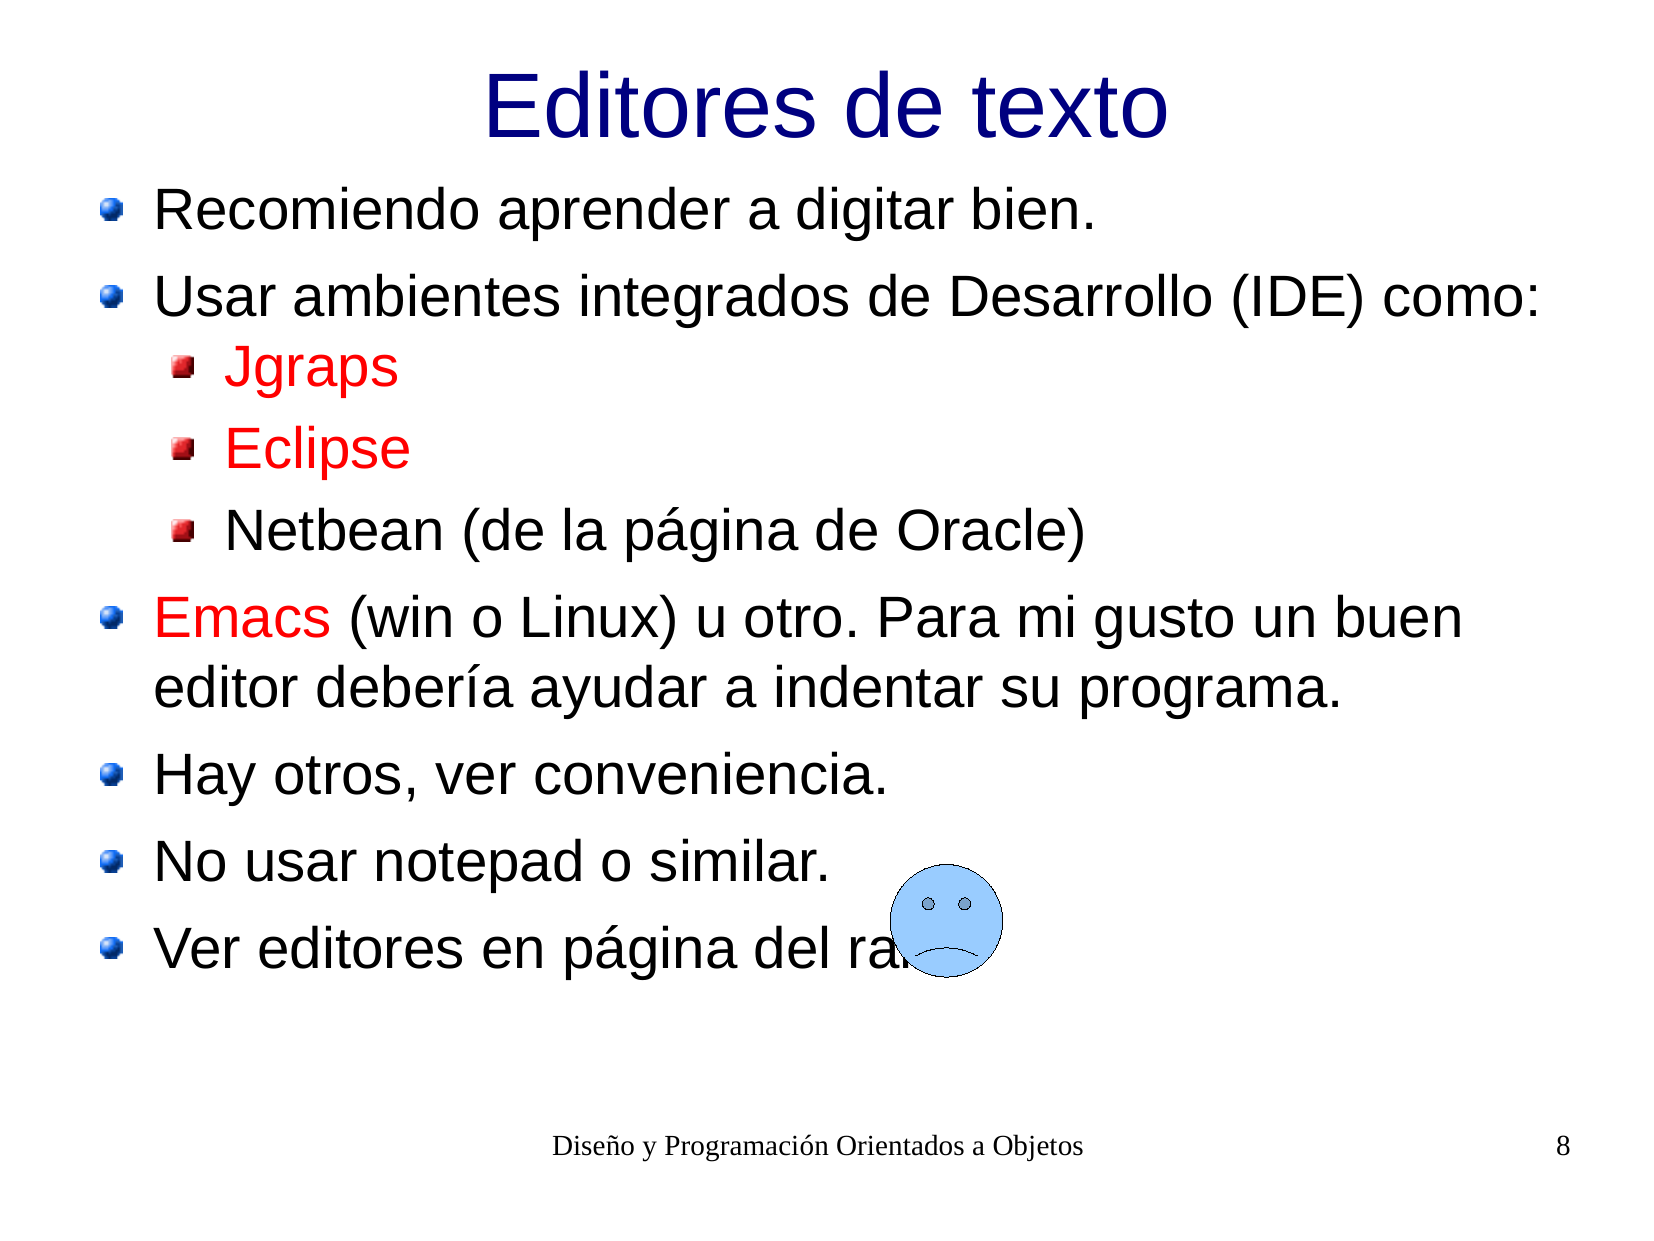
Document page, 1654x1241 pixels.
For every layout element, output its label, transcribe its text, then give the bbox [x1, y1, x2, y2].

text_box [890, 864, 1003, 978]
list Recomiendo aprender a digitar bien. Usar ambientes integrados de Desarrollo (IDE) como: Jgraps Eclipse Netbean (de la página de Oracle) Emacs (win o Linux) u otro. Para mi gusto un buen editor debería ayudar a indentar su programa. Hay otros, ver conveniencia. No usar notepad o similar. Ver editores en página del ramo [82, 171, 1571, 1126]
title Editores de texto [82, 44, 1571, 159]
